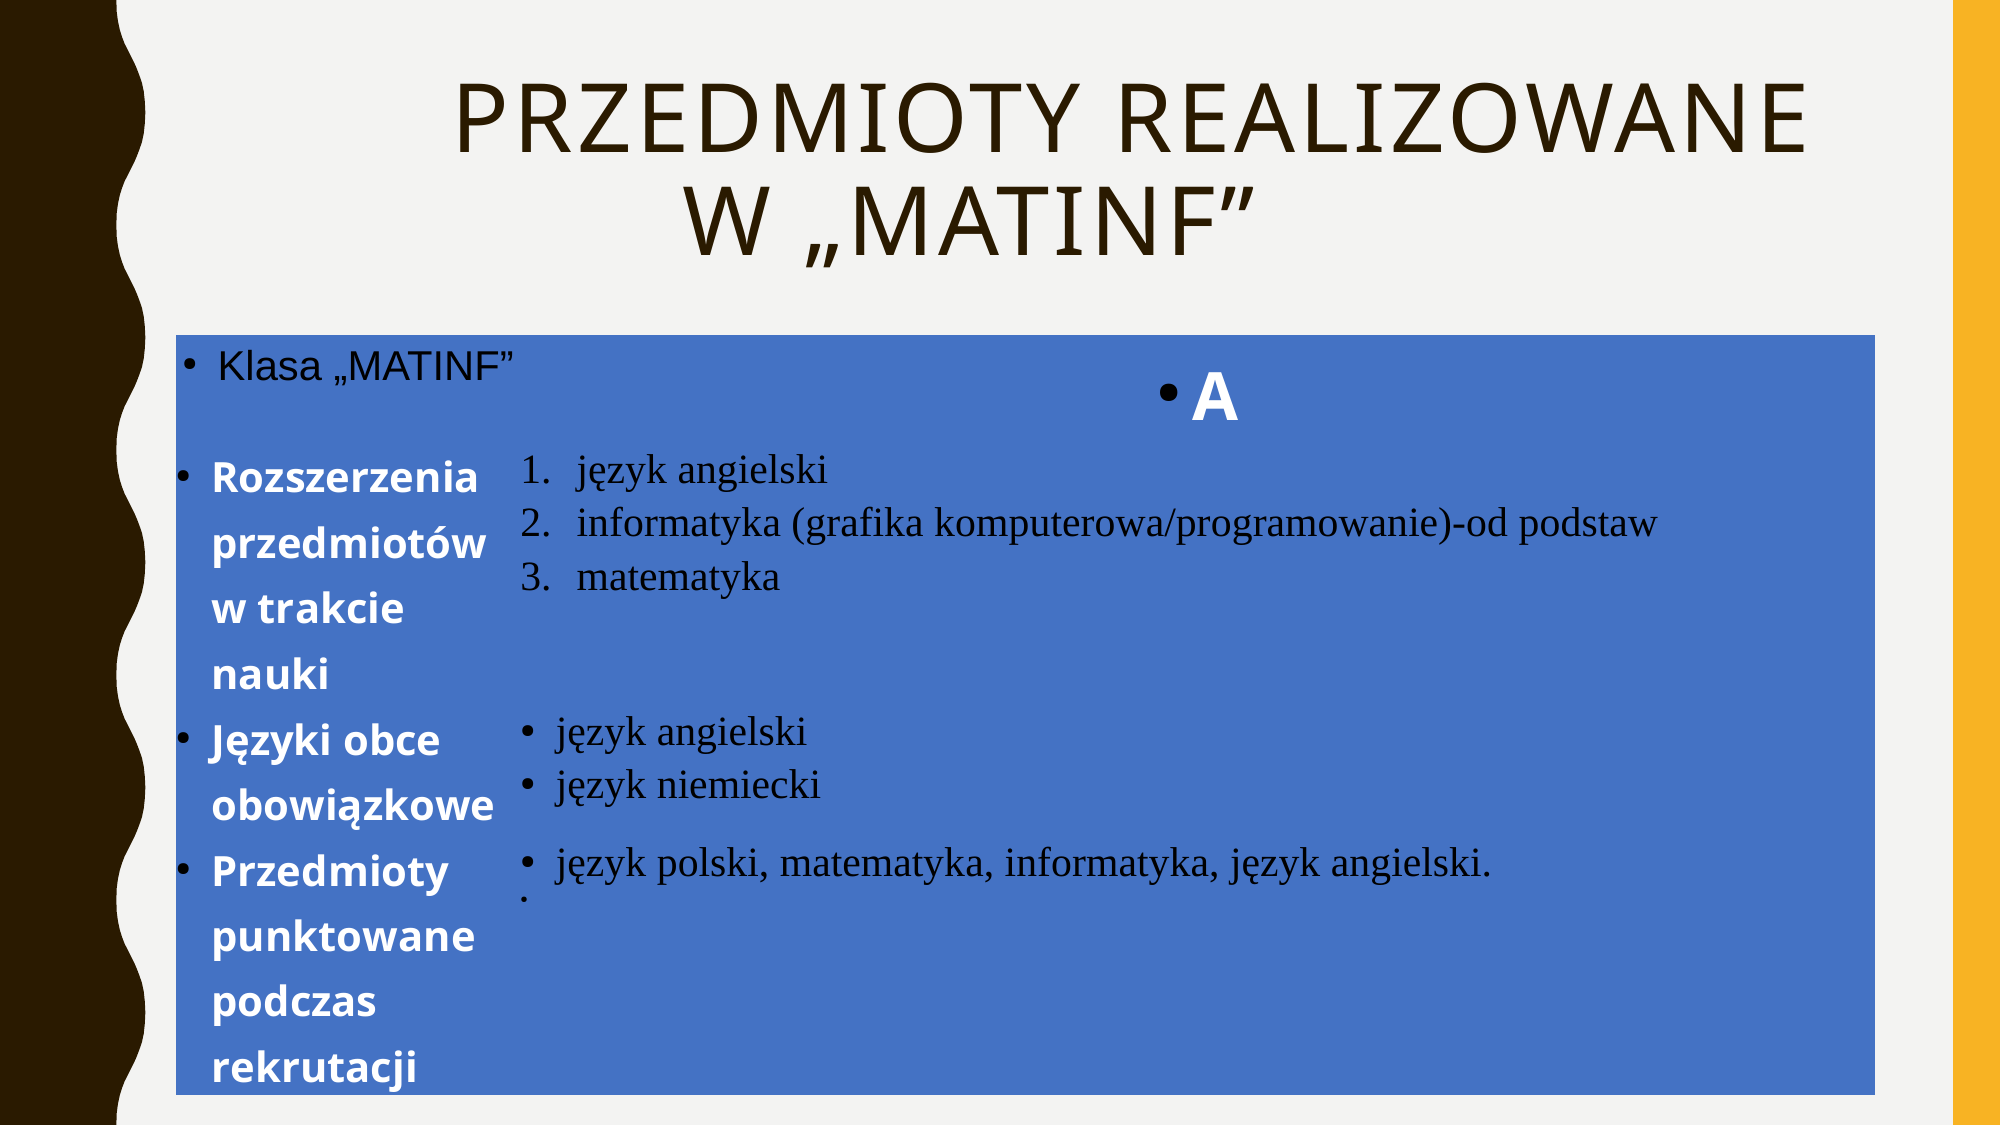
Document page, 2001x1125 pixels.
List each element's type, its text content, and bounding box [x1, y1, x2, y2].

table_cell Języki obce obowiązkowe [176, 702, 520, 833]
table_cell język angielski informatyka (grafika komputerowa/programowanie)-od podstaw matematyka [520, 440, 1875, 702]
table_cell Rozszerzenia przedmiotów w trakcie nauki [176, 440, 520, 702]
title Przedmioty realizowane w „matinf” [205, 62, 1876, 308]
table_header A [520, 335, 1875, 440]
table_cell język angielski język niemiecki [520, 702, 1875, 833]
table_cell Przedmioty punktowane podczas rekrutacji [176, 833, 520, 1095]
table_cell język polski, matematyka, informatyka, język angielski. [520, 833, 1875, 1095]
table_header Klasa „MATINF” [176, 335, 520, 440]
